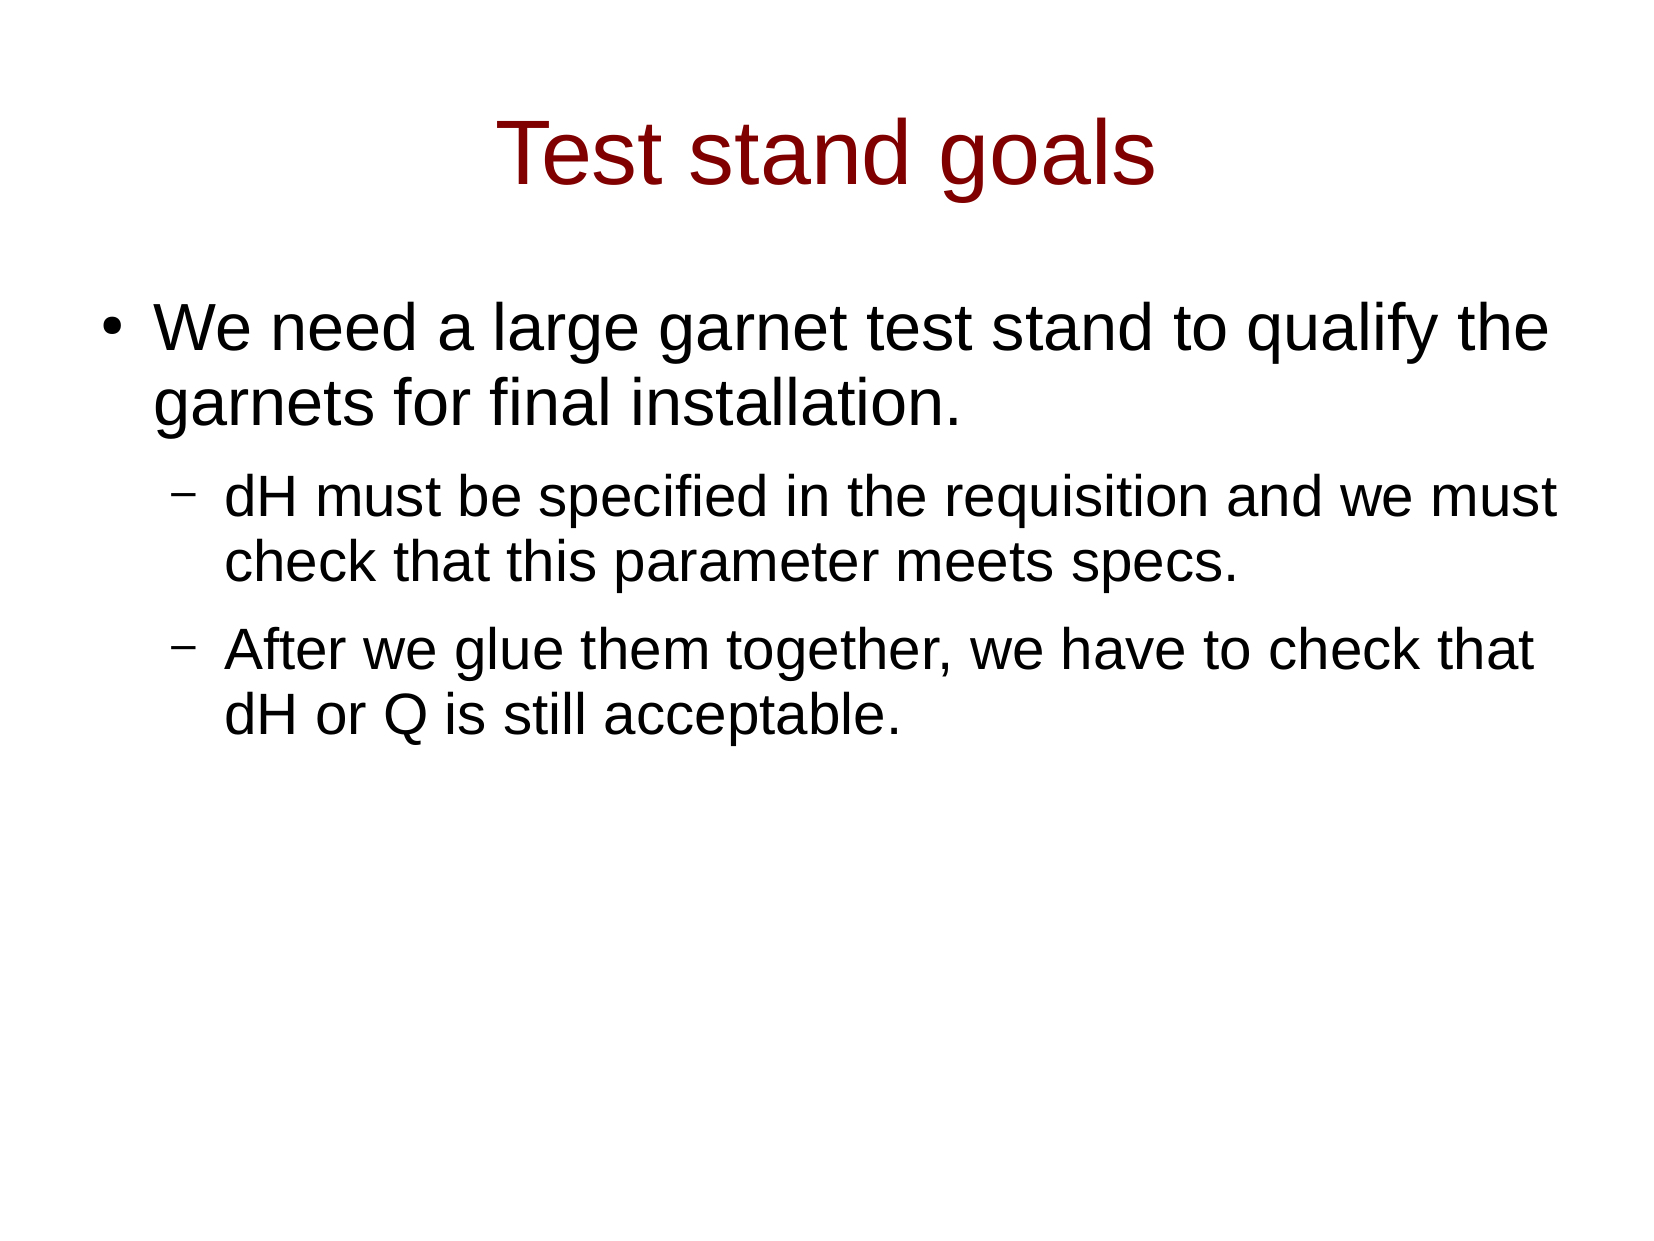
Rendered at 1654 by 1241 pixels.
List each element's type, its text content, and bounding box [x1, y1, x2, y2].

list We need a large garnet test stand to qualify the garnets for final installation. dH must be specified in the requisition and we must check that this parameter meets specs. After we glue them together, we have to check that dH or Q is still acceptable. [82, 290, 1571, 1010]
title Test stand goals [82, 49, 1571, 257]
